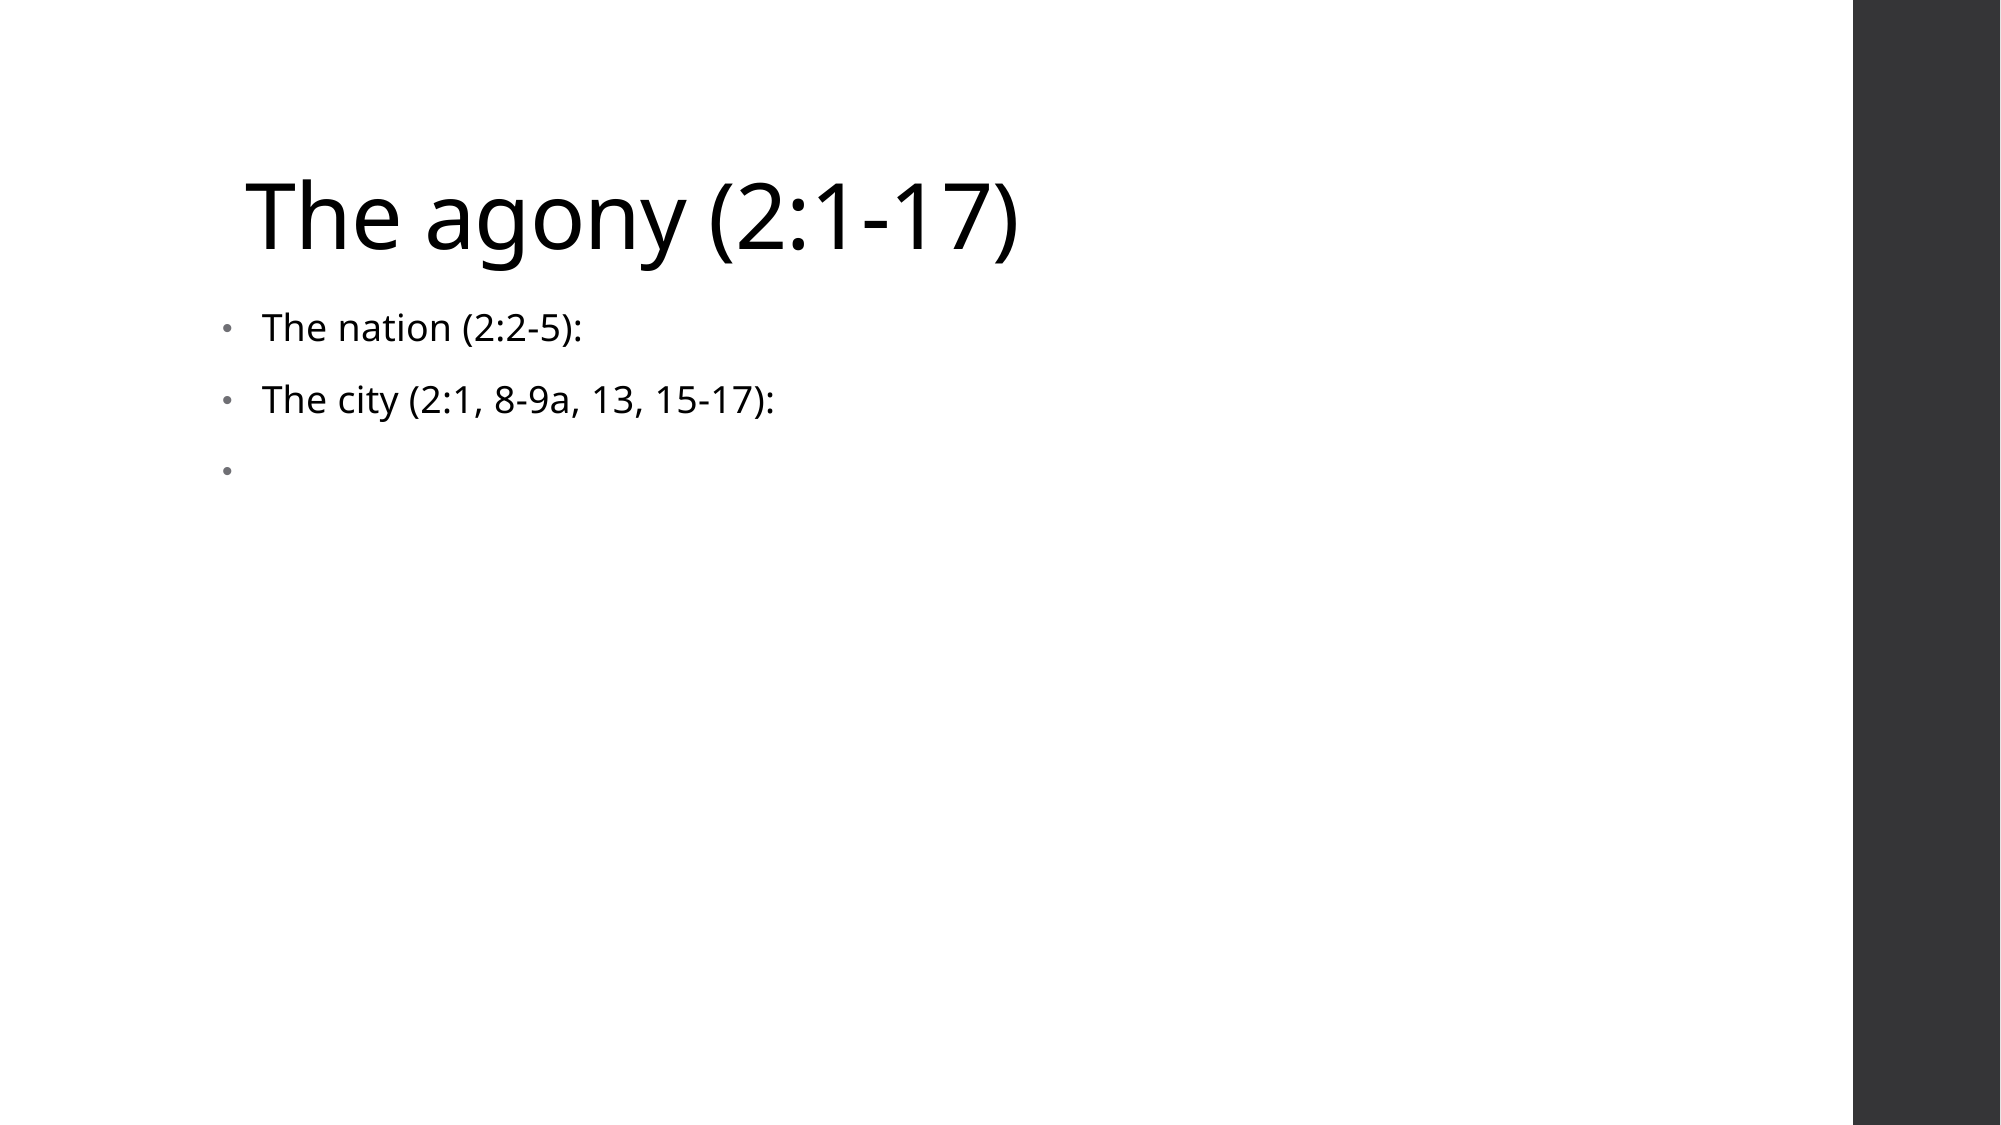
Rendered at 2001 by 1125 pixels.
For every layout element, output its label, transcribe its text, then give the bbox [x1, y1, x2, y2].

title The agony (2:1-17) [206, 60, 1797, 278]
list The nation (2:2-5): The city (2:1, 8-9a, 13, 15-17): [206, 299, 1617, 1014]
